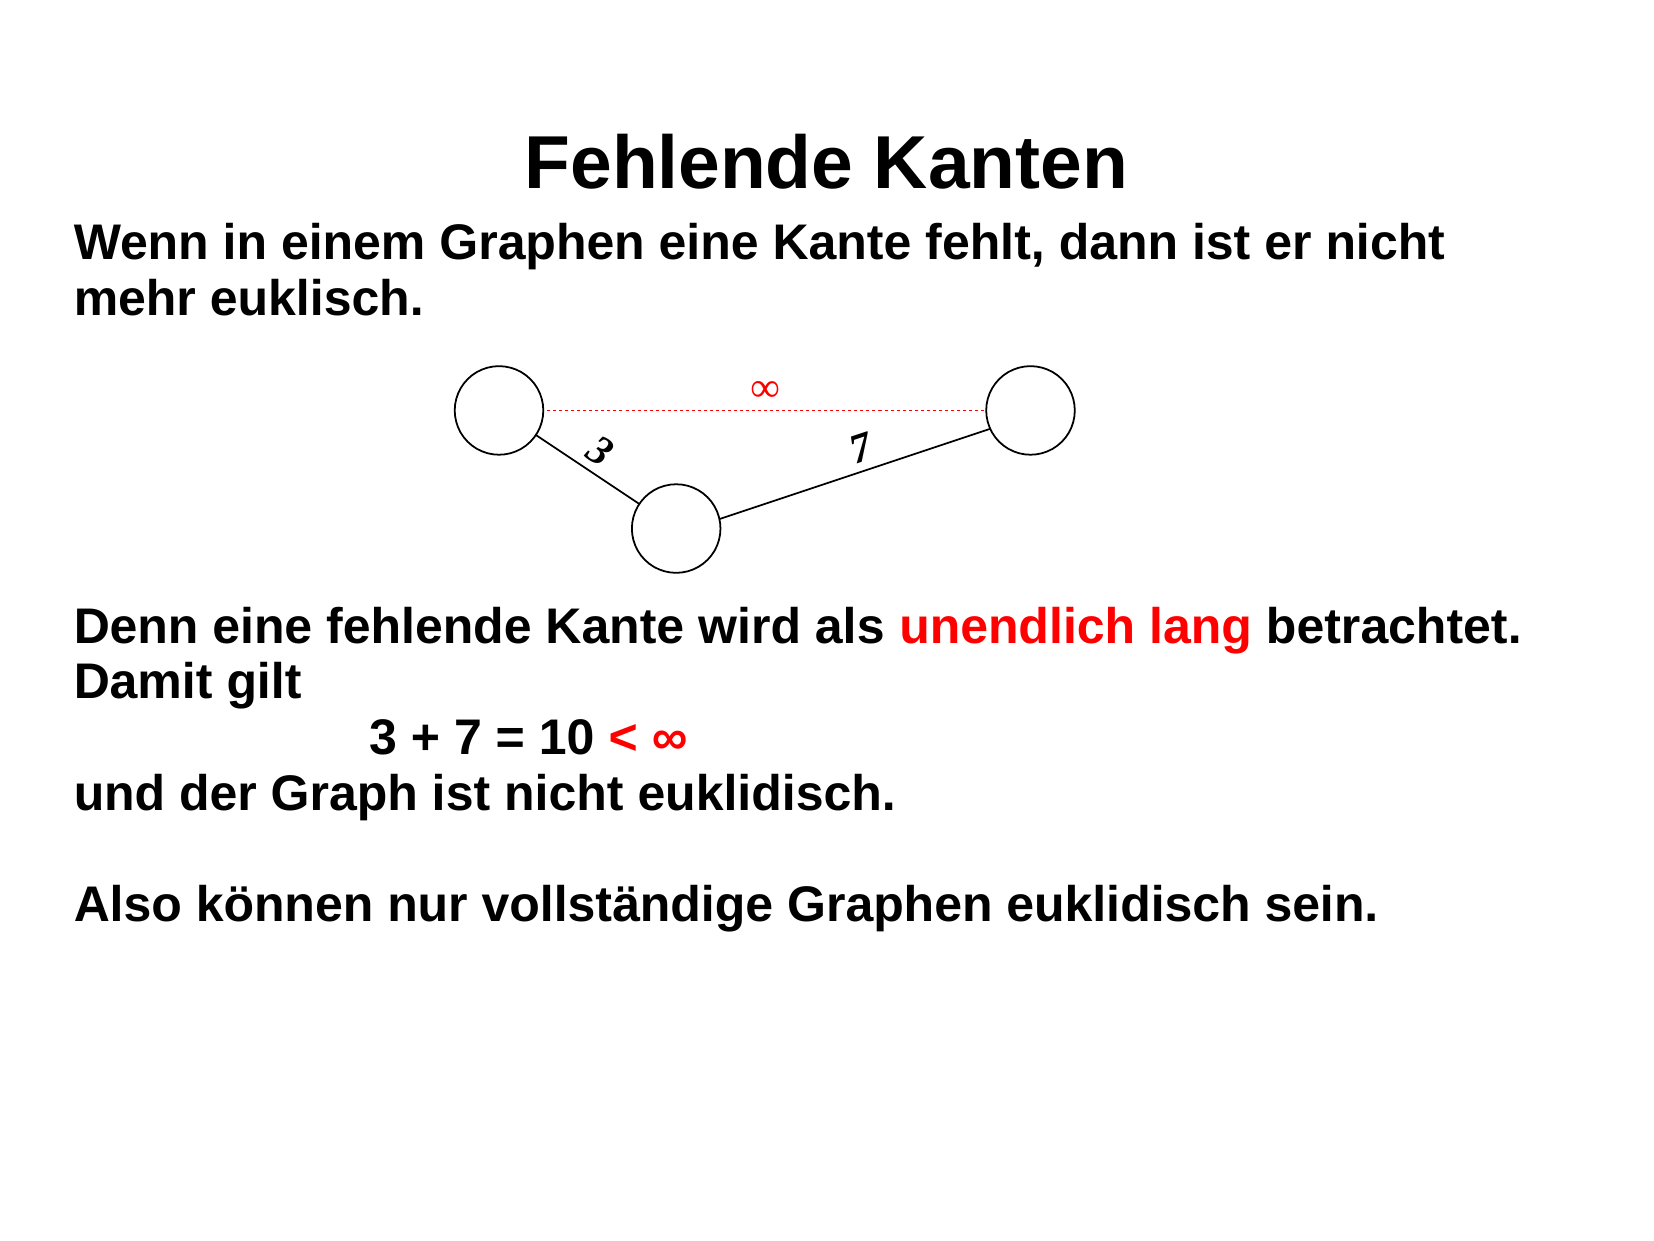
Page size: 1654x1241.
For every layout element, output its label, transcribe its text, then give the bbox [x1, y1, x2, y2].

text_box Denn eine fehlende Kante wird als unendlich lang betrachtet. Damit gilt 3 + 7 = 10 < ∞ und der Graph ist nicht euklidisch. Also können nur vollständige Graphen euklidisch sein. [59, 590, 1595, 948]
text_box Wenn in einem Graphen eine Kante fehlt, dann ist er nicht mehr euklisch. [59, 206, 1595, 336]
title Fehlende Kanten [88, 88, 1565, 206]
text_box [454, 366, 544, 455]
text_box [631, 484, 721, 573]
text_box [986, 366, 1075, 455]
